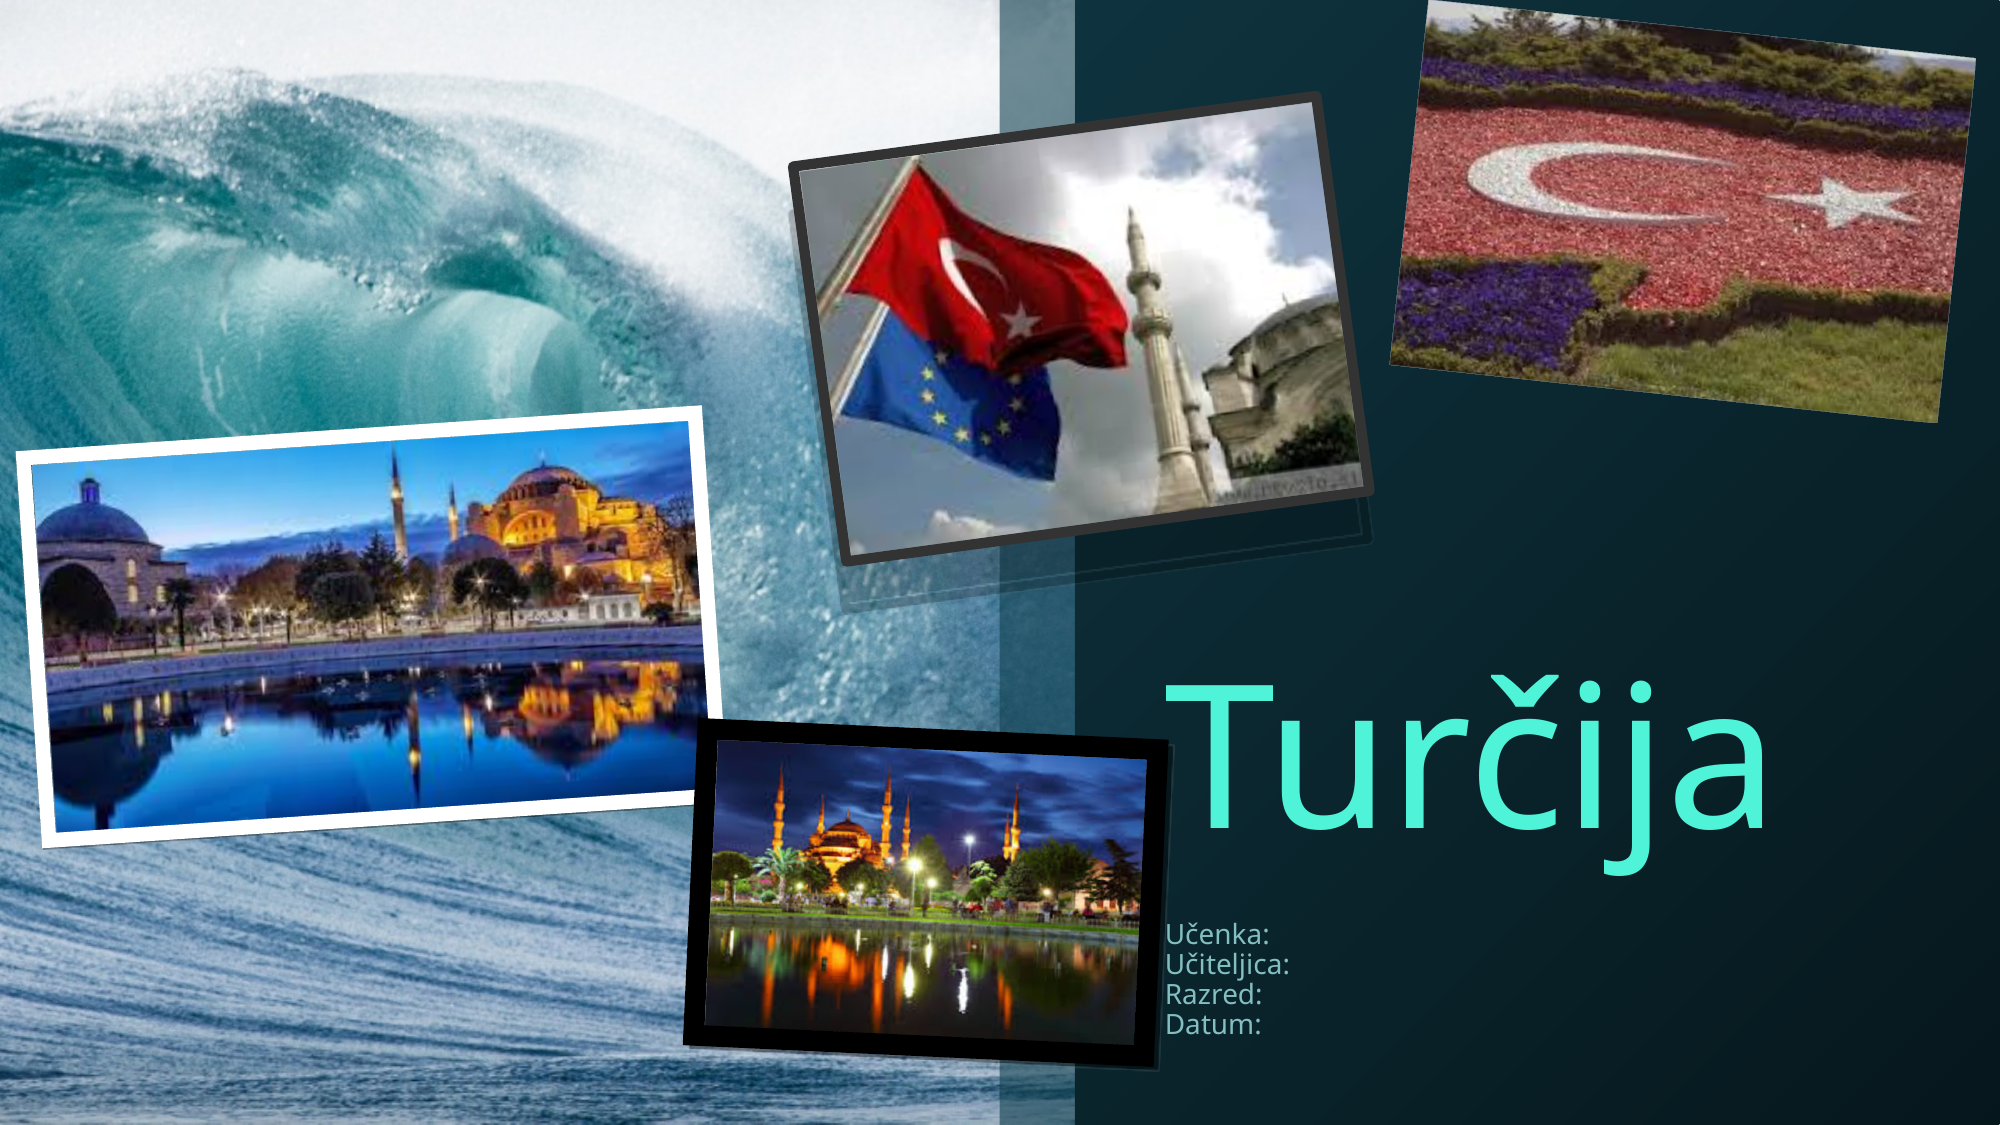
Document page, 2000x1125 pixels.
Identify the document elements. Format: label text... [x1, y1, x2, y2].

picture [0, 0, 1075, 1125]
picture [31, 420, 709, 833]
picture [704, 739, 1147, 1046]
picture [1389, 0, 1976, 423]
title Turčija [1149, 262, 1900, 875]
subtitle Učenka: Učiteljica: Razred: Datum: [1161, 912, 1900, 1050]
picture [798, 101, 1364, 556]
